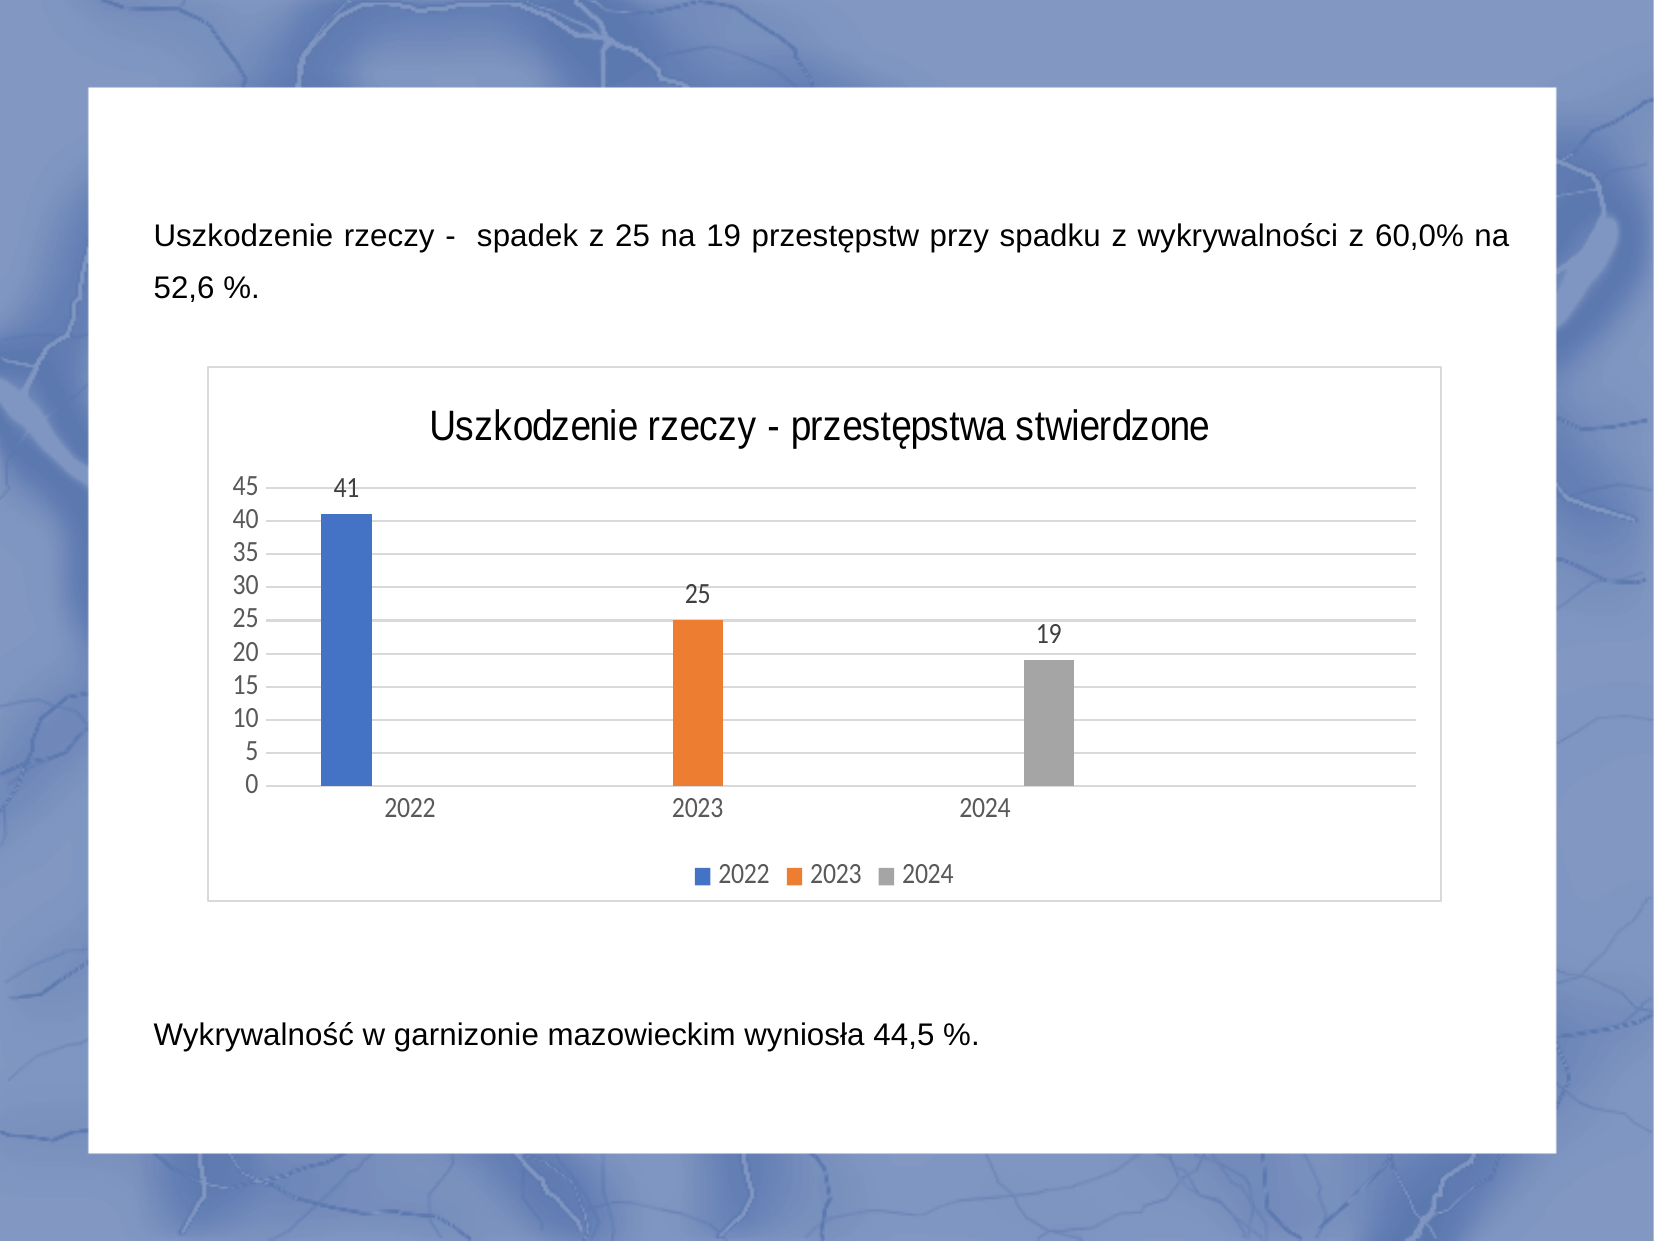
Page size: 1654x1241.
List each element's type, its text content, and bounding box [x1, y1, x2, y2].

list Uszkodzenie rzeczy - spadek z 25 na 19 przestępstw przy spadku z wykrywalności z 60,0% na 52,6 %. Wykrywalność w garnizonie mazowieckim wyniosła 44,5 %. [153, 200, 1512, 1053]
picture [0, 0, 1654, 1241]
chart [206, 366, 1442, 902]
